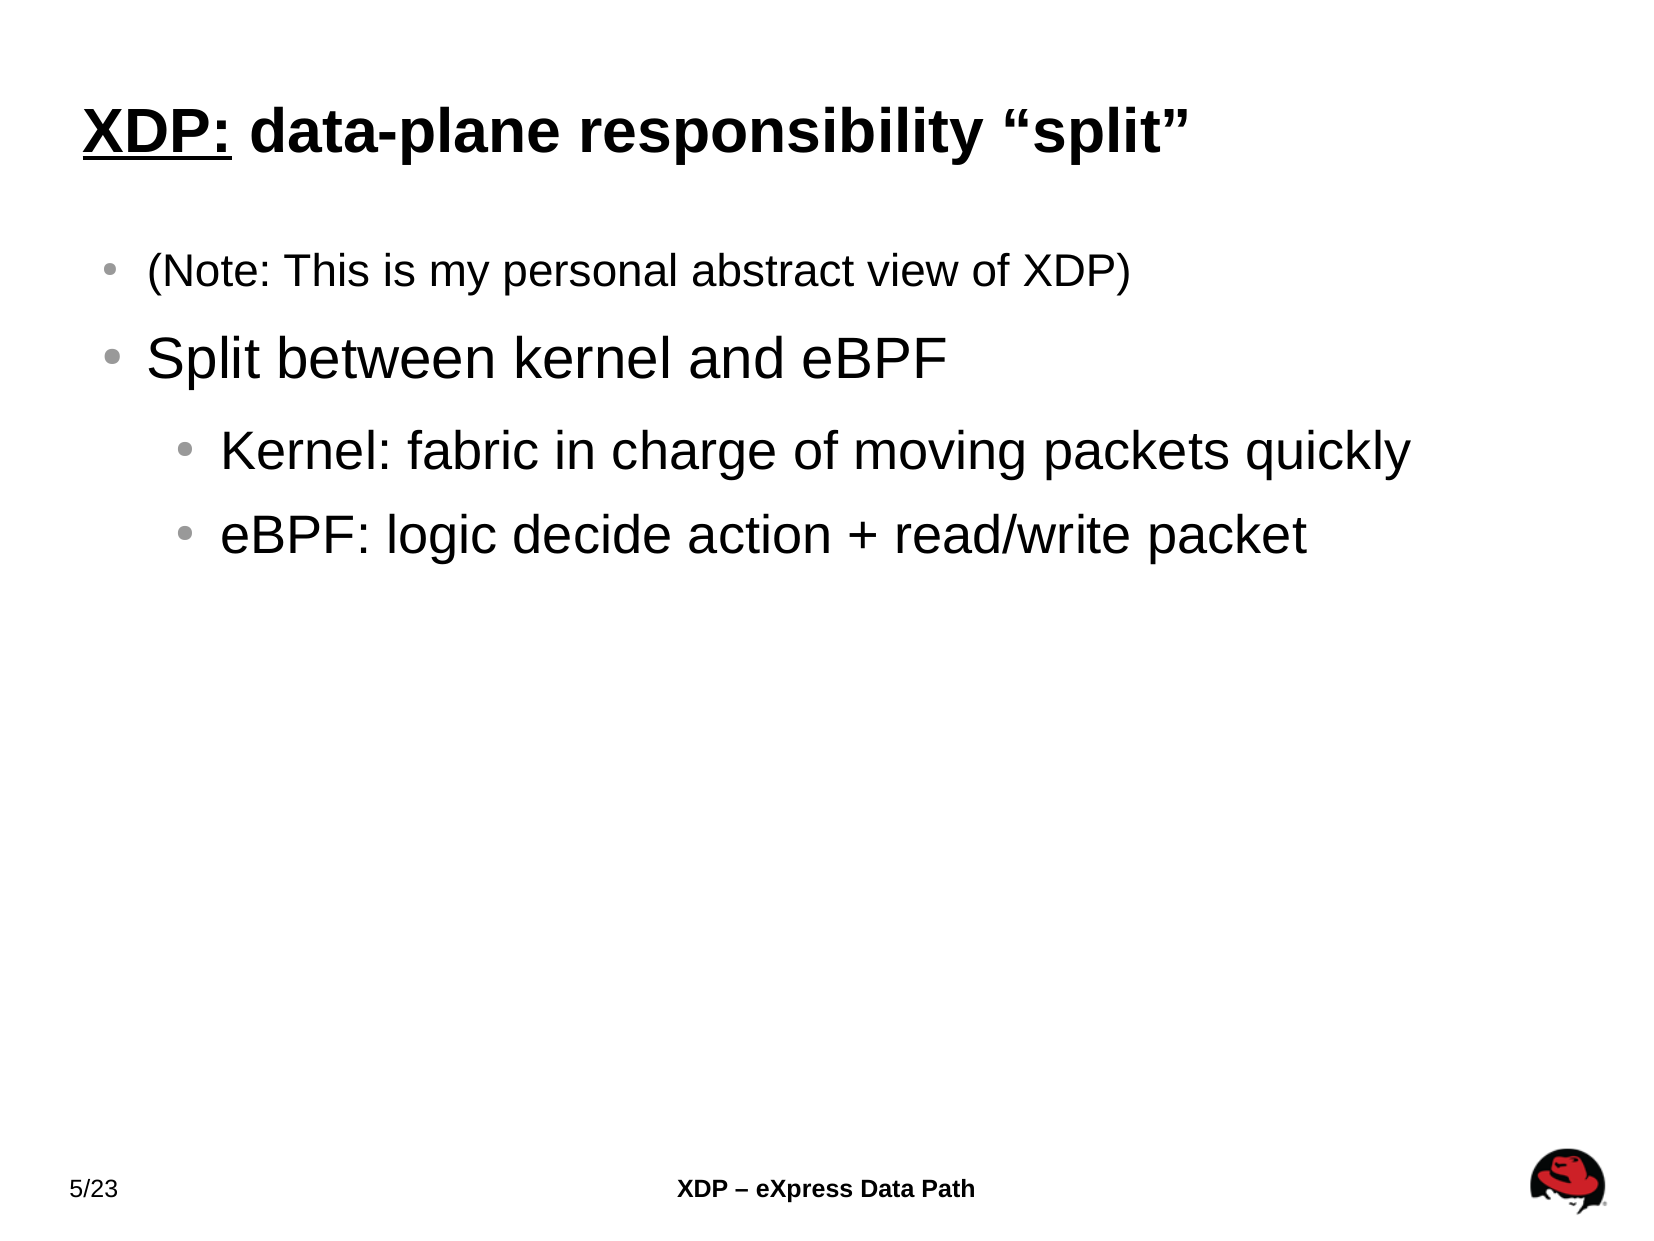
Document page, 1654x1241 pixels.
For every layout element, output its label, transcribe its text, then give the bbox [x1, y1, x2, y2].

list (Note: This is my personal abstract view of XDP) Split between kernel and eBPF Kernel: fabric in charge of moving packets quickly eBPF: logic decide action + read/write packet [86, 244, 1576, 1039]
text_box [82, 37, 1571, 226]
picture [1529, 1146, 1613, 1224]
